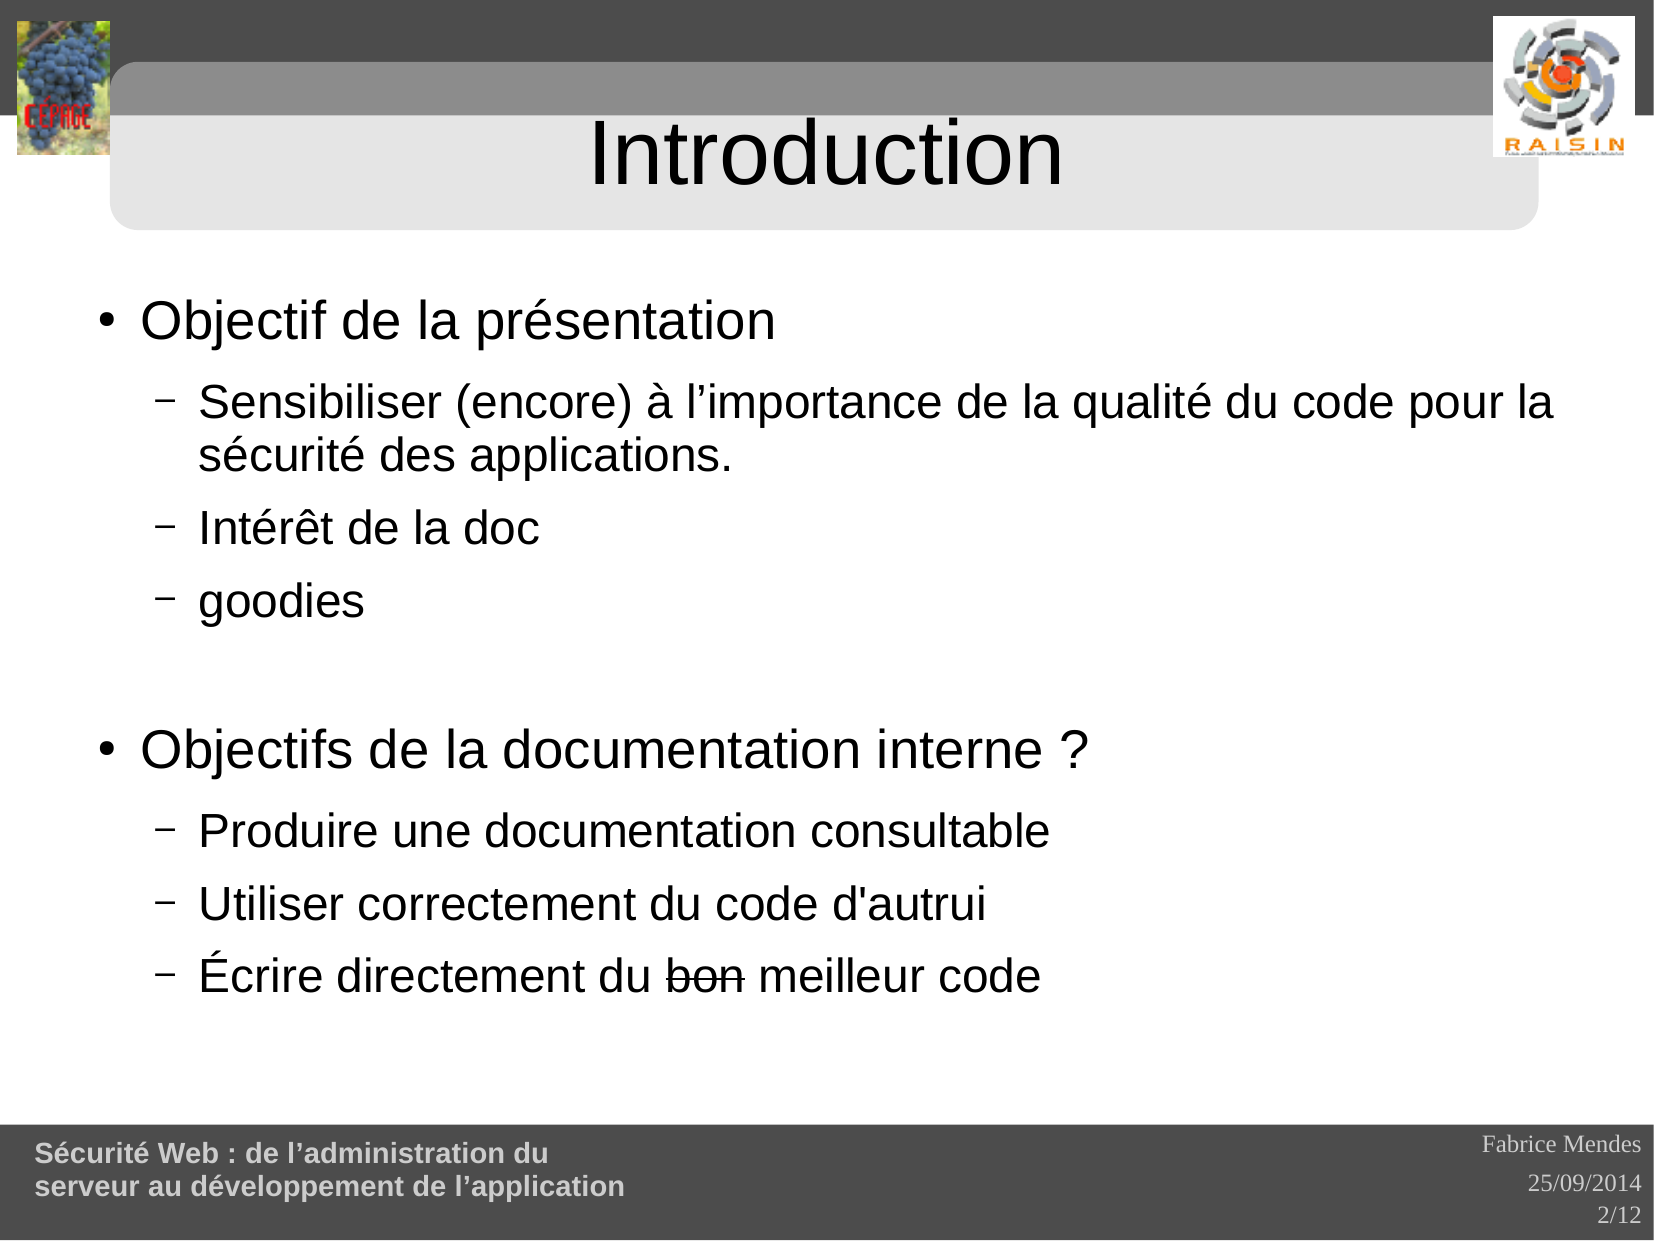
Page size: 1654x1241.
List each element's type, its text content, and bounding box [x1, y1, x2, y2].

list Objectif de la présentation Sensibiliser (encore) à l’importance de la qualité du code pour la sécurité des applications. Intérêt de la doc goodies Objectifs de la documentation interne ? Produire une documentation consultable Utiliser correctement du code d'autrui Écrire directement du bon meilleur code [82, 290, 1571, 1010]
picture [17, 21, 110, 155]
title Introduction [82, 49, 1571, 257]
picture [1493, 16, 1635, 157]
